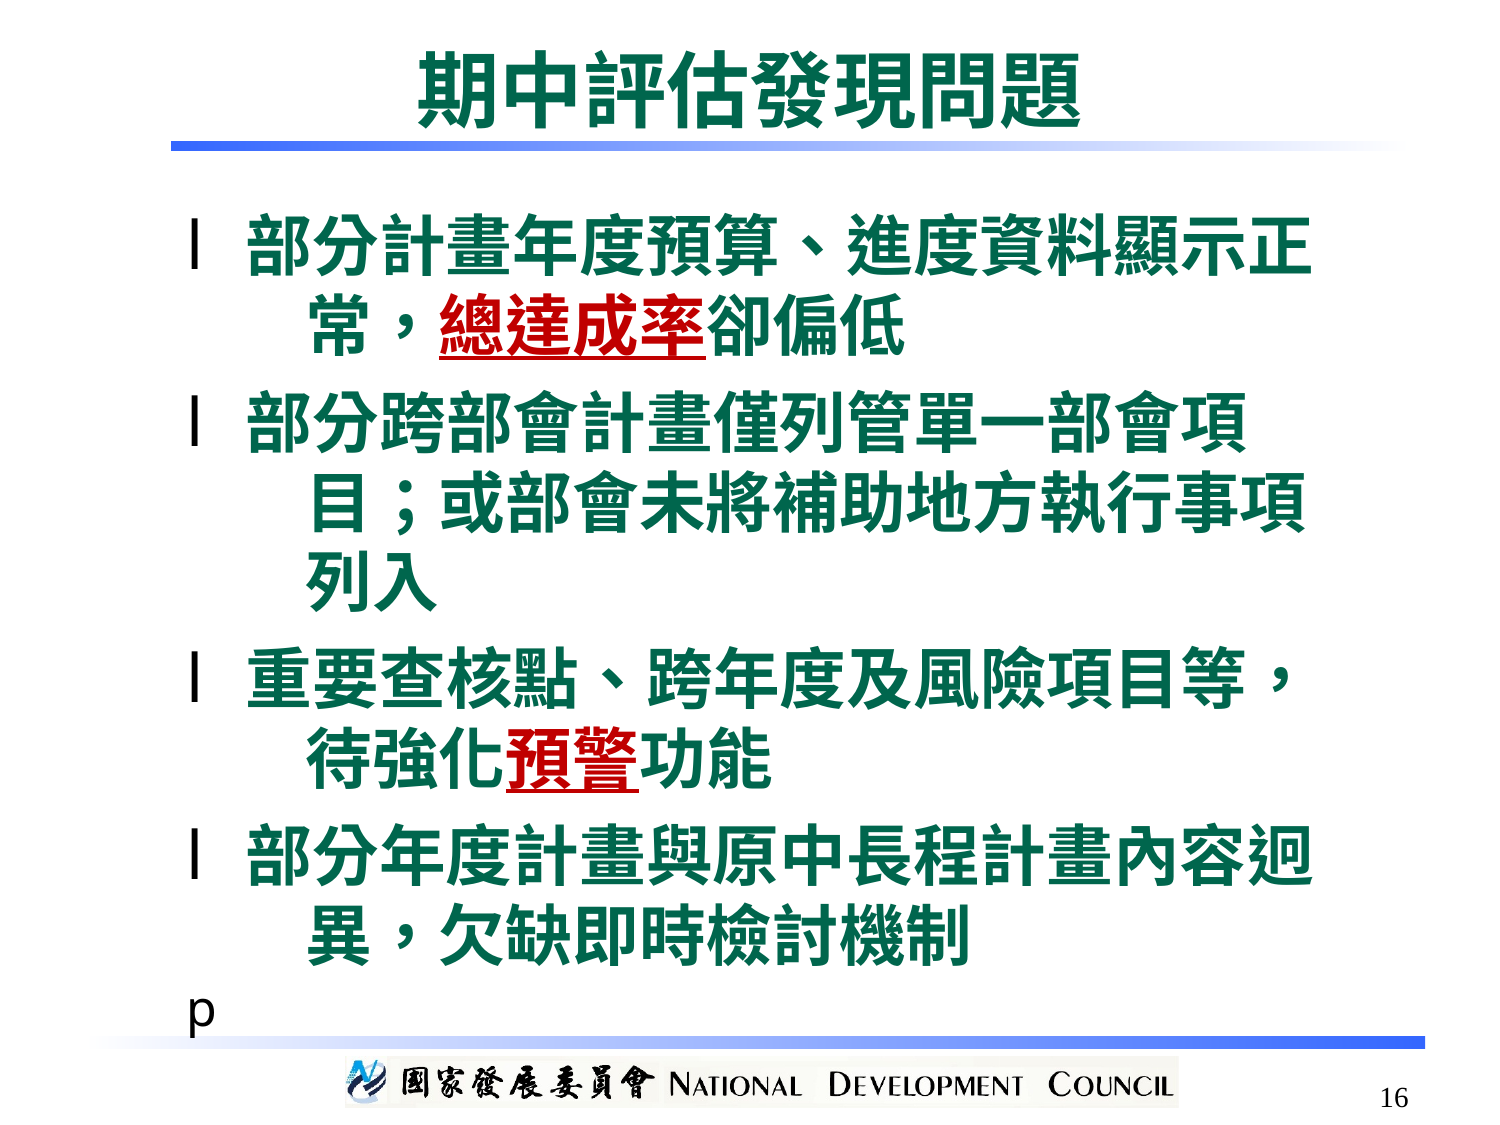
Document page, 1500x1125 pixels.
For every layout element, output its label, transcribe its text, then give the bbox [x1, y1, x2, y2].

text_box 16 [1364, 1070, 1490, 1106]
text_box 部分計畫年度預算、進度資料顯示正常，總達成率卻偏低 部分跨部會計畫僅列管單一部會項目；或部會未將補助地方執行事項列入 重要查核點、跨年度及風險項目等，待強化預警功能 部分年度計畫與原中長程計畫內容迥異，欠缺即時檢討機制 [171, 196, 1364, 1000]
text_box 期中評估發現問題 [41, 31, 1459, 146]
